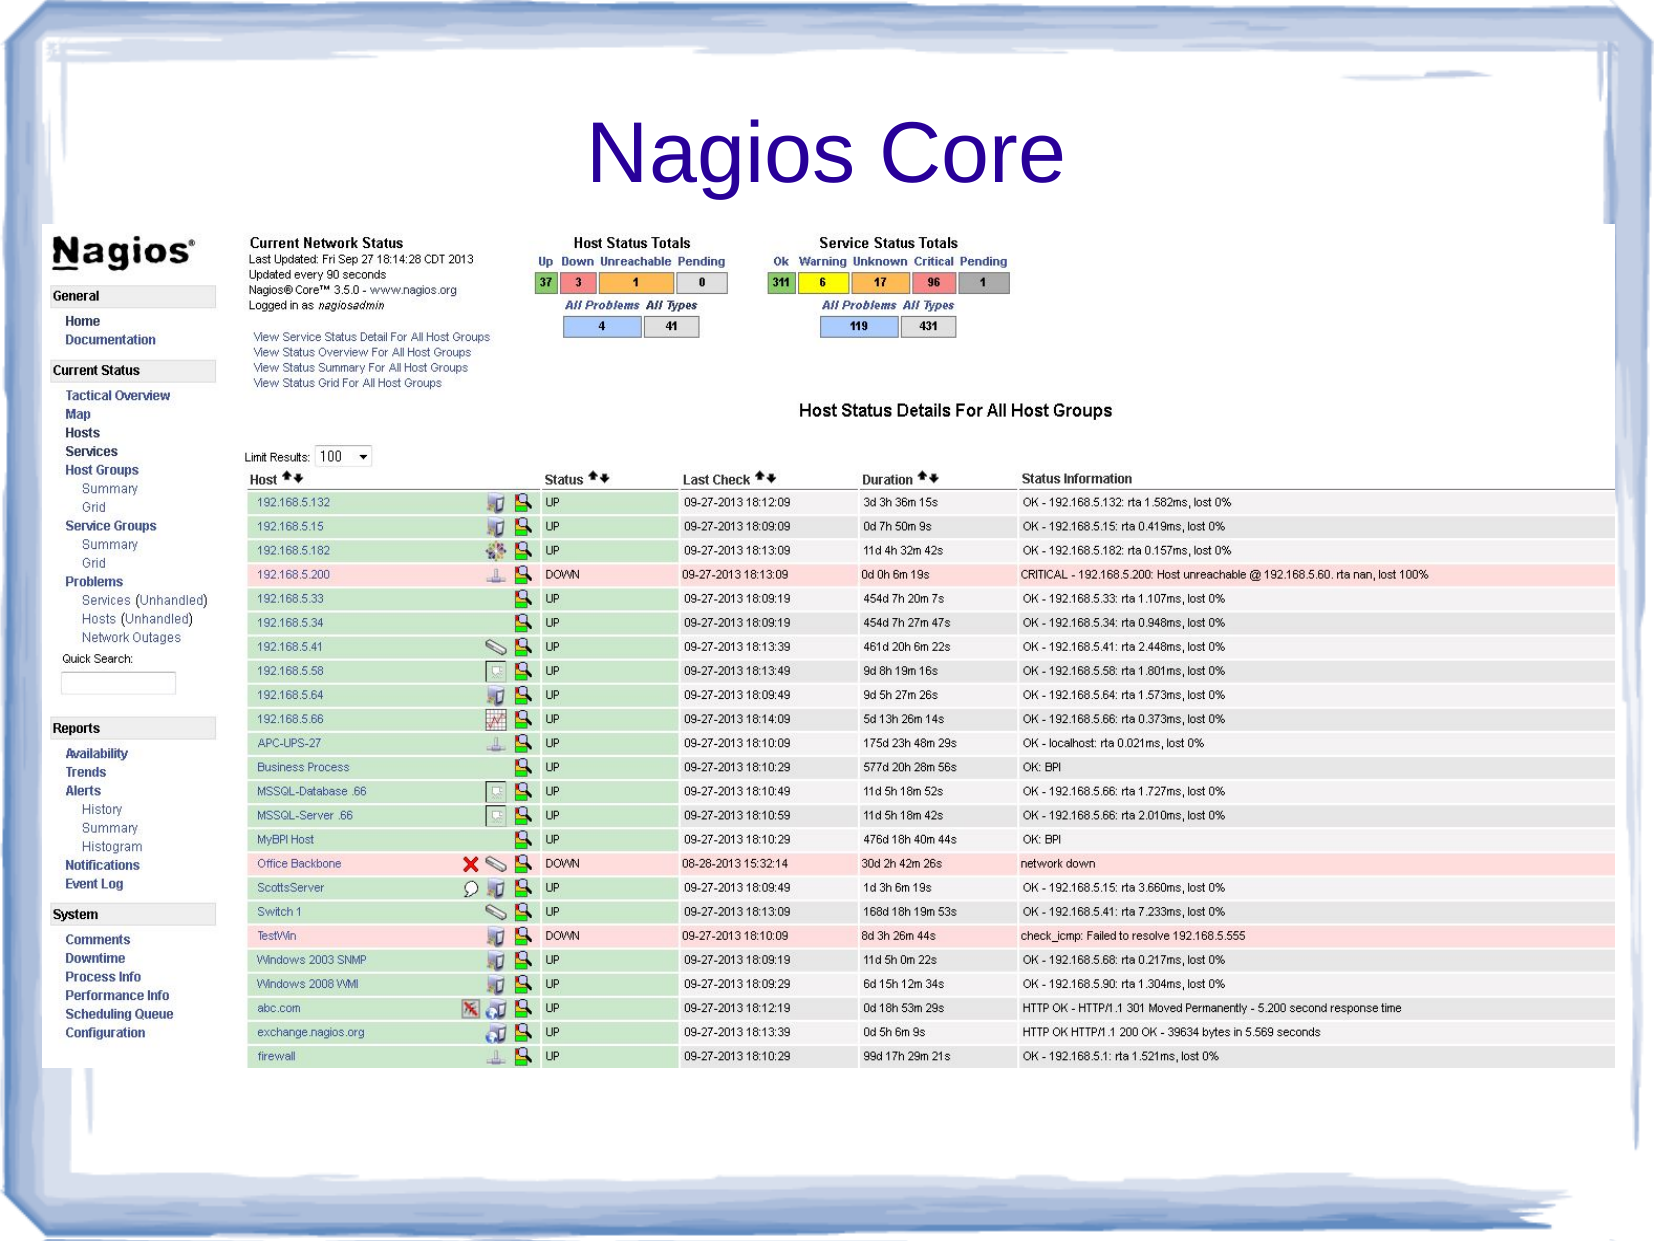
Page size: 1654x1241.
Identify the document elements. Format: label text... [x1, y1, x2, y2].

picture [0, 0, 1654, 1241]
title Nagios Core [82, 49, 1571, 224]
